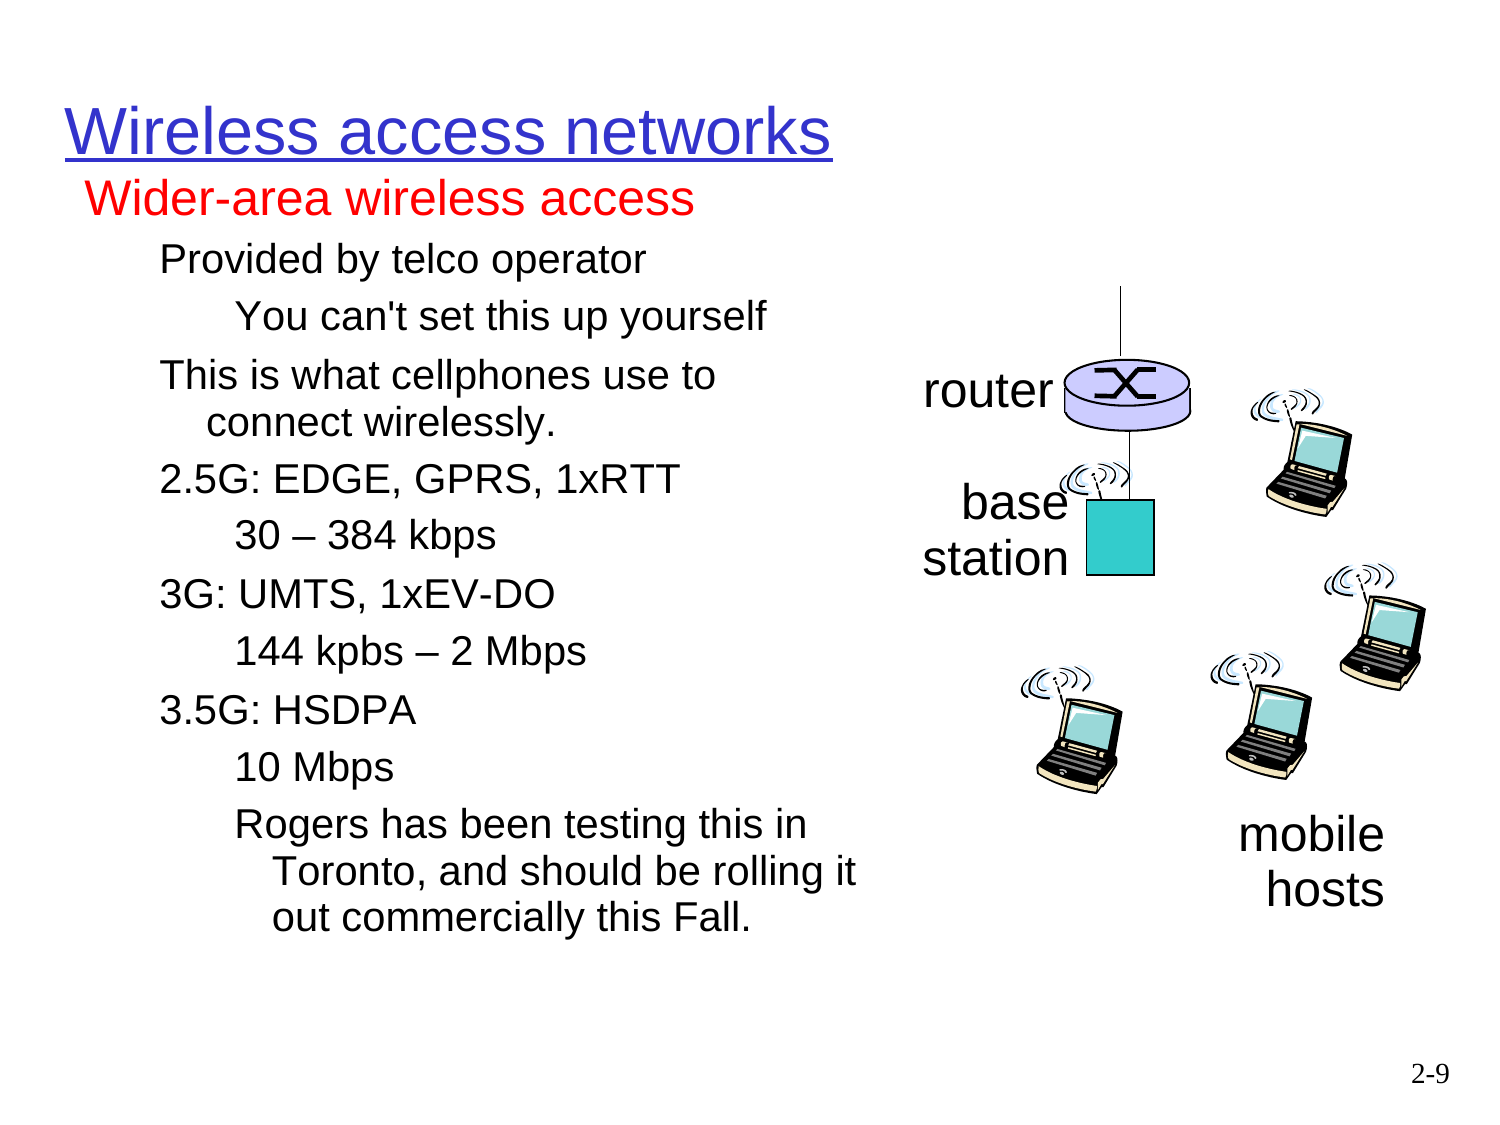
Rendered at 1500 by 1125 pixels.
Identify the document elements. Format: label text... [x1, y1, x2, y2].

text_box mobile hosts [1223, 798, 1400, 926]
picture [1130, 459, 1155, 575]
picture [1059, 459, 1129, 575]
picture [1323, 561, 1426, 692]
picture [1210, 649, 1313, 781]
text_box base station [907, 467, 1085, 595]
text_box [1086, 500, 1154, 575]
list Wider-area wireless access Provided by telco operator You can't set this up yourself This is what cellphones use to connect wirelessly. 2.5G: EDGE, GPRS, 1xRTT 30 – 384 kbps 3G: UMTS, 1xEV-DO 144 kpbs – 2 Mbps 3.5G: HSDPA 10 Mbps Rogers has been testing this in Toronto, and should be rolling it out commercially this Fall. [69, 162, 878, 963]
text_box [1069, 359, 1190, 431]
title Wireless access networks [49, 37, 1425, 225]
picture [1250, 386, 1353, 517]
picture [1020, 664, 1123, 795]
text_box router [908, 354, 1069, 426]
